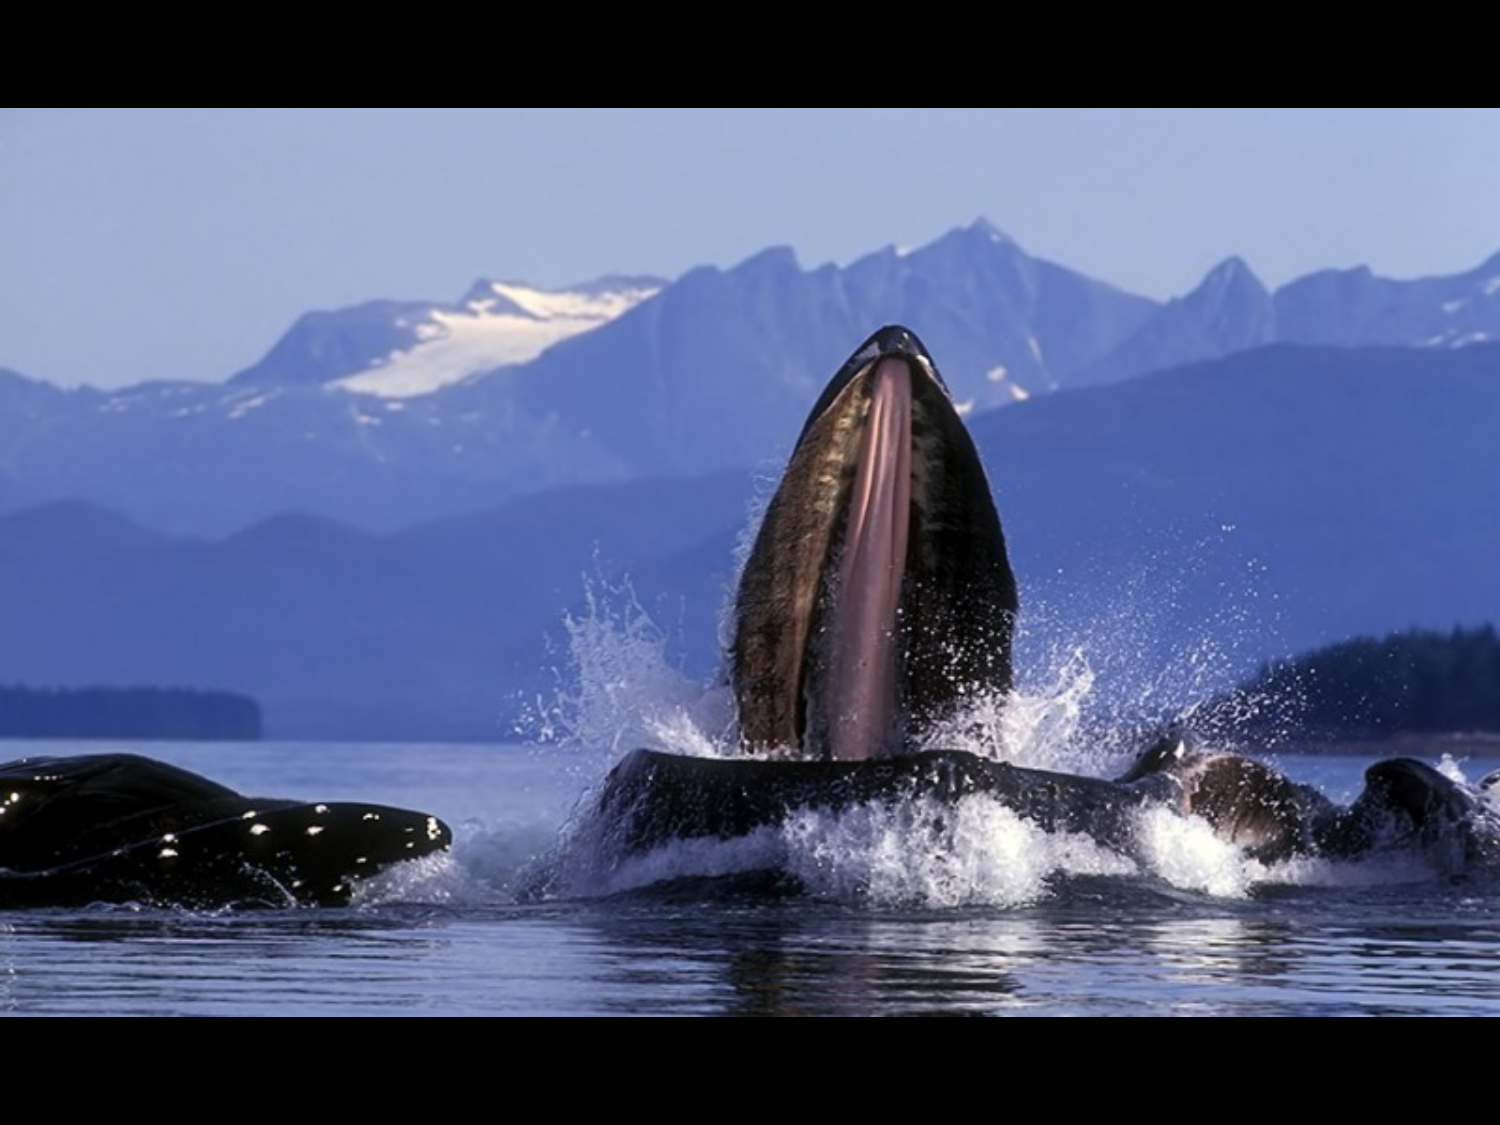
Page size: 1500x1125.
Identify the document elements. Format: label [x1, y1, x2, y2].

picture [0, 108, 1500, 1017]
